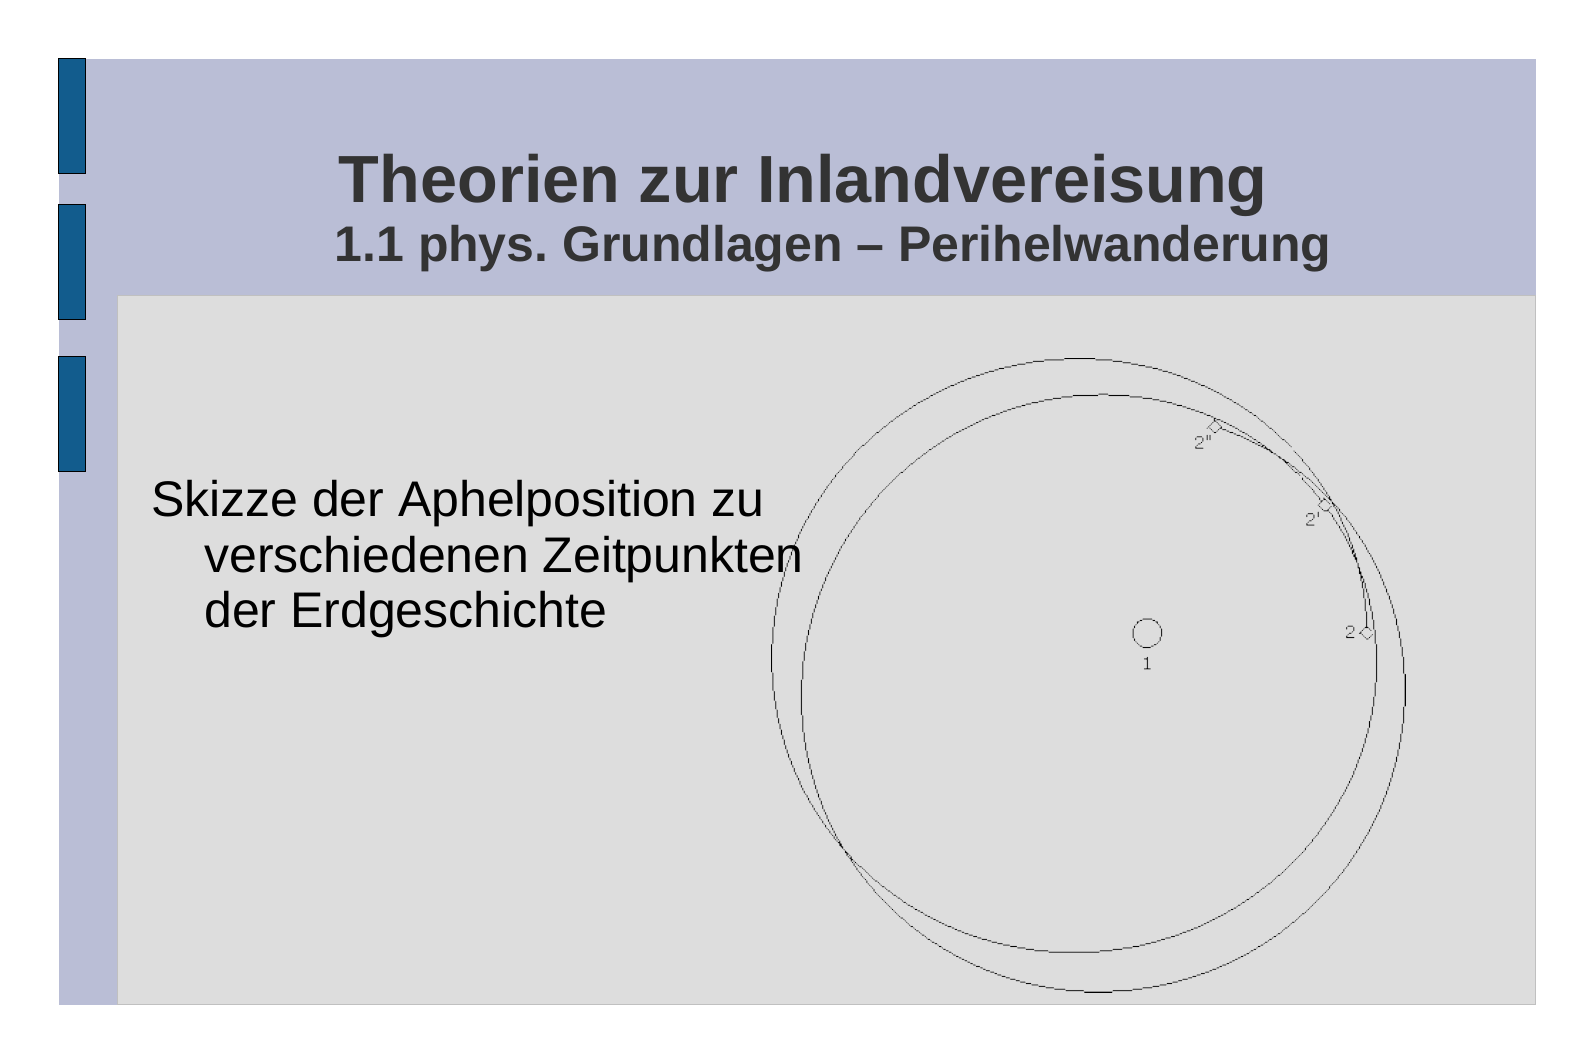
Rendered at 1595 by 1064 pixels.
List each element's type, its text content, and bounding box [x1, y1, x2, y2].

list Skizze der Aphelposition zu verschiedenen Zeitpunkten der Erdgeschichte [133, 471, 809, 772]
picture [771, 358, 1406, 993]
title Theorien zur Inlandvereisung 1.1 phys. Grundlagen – Perihelwanderung [167, 118, 1429, 296]
